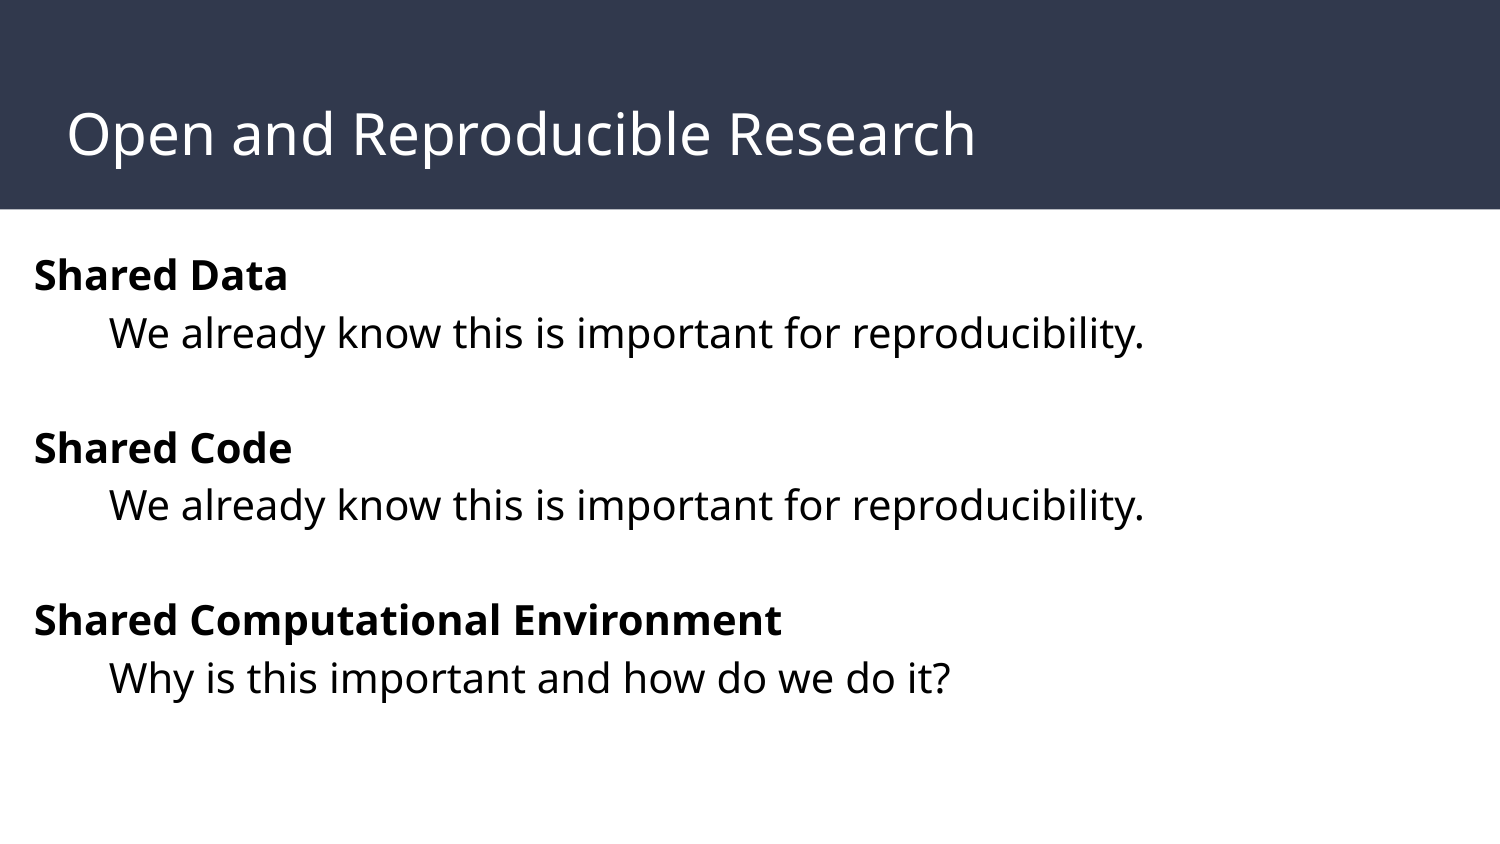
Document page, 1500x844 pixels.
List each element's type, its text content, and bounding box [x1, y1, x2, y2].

text_box Shared Data We already know this is important for reproducibility. Shared Code We already know this is important for reproducibility. Shared Computational Environment Why is this important and how do we do it? [18, 226, 1477, 830]
title Open and Reproducible Research [51, 82, 1449, 185]
